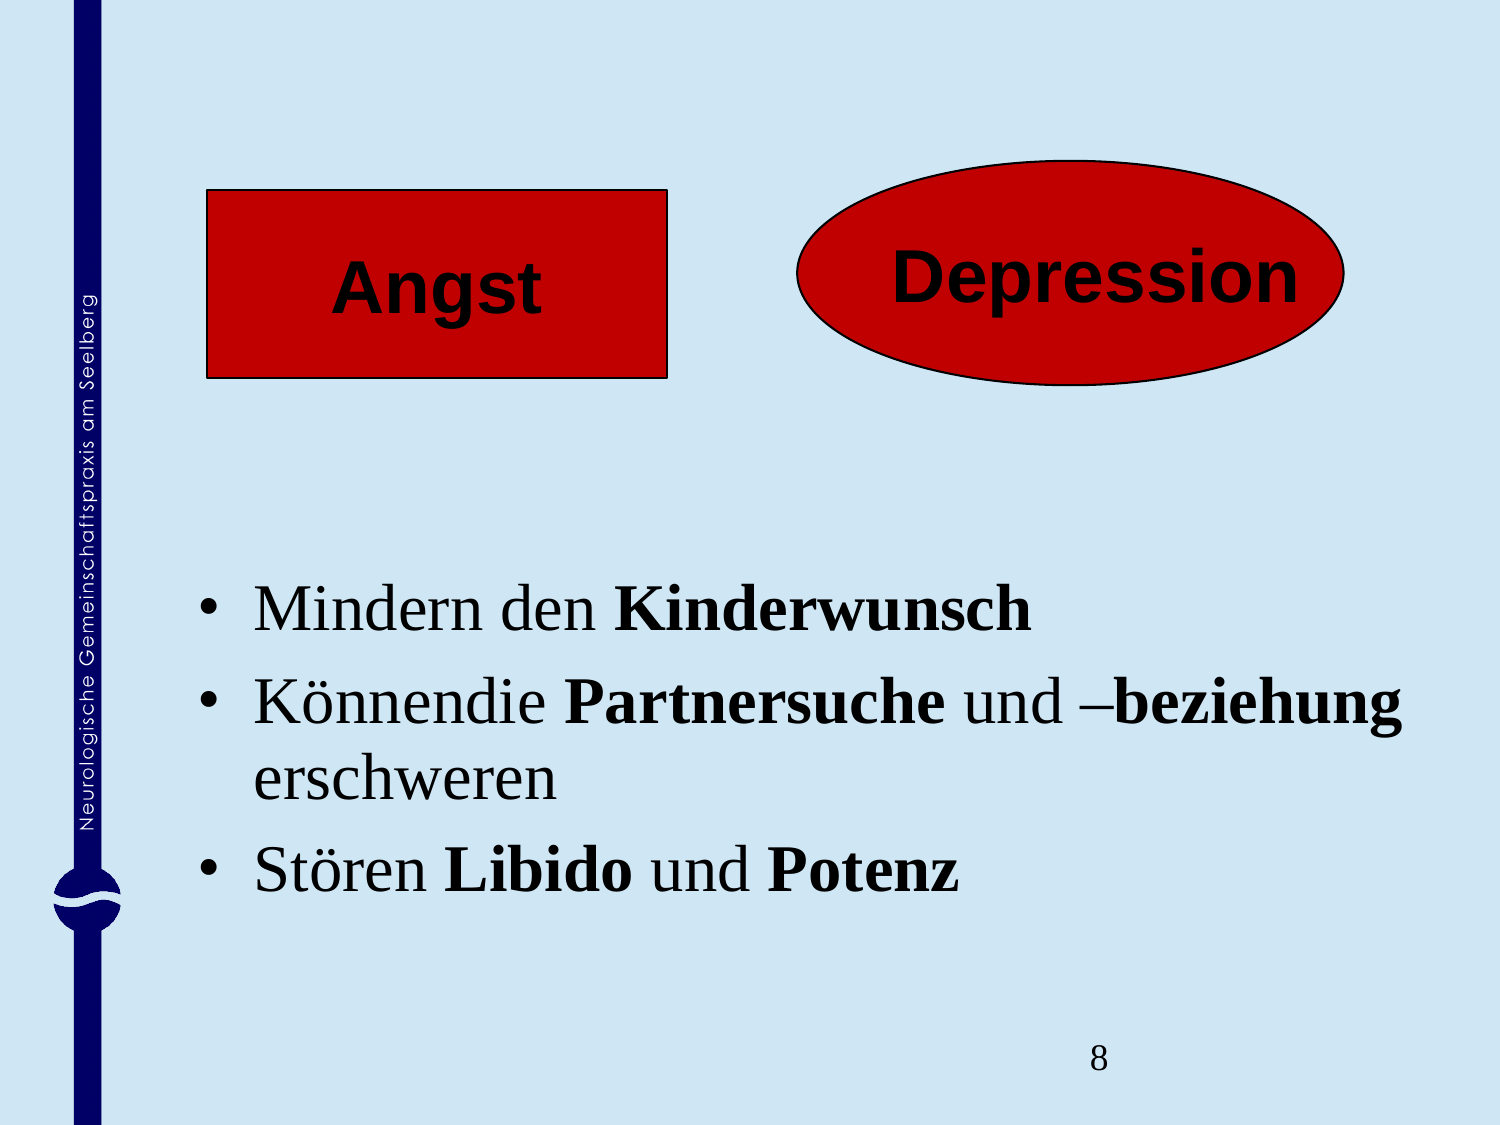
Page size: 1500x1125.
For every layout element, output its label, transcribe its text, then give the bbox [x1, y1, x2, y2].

slide_number <Nummer> [1074, 1025, 1388, 1100]
list Mindern den Kinderwunsch Könnendie Partnersuche und –beziehung erschweren Stören Libido und Potenz [183, 562, 1458, 1001]
title Angst [206, 190, 667, 378]
picture [53, 0, 121, 1125]
text_box Depression [797, 160, 1344, 386]
